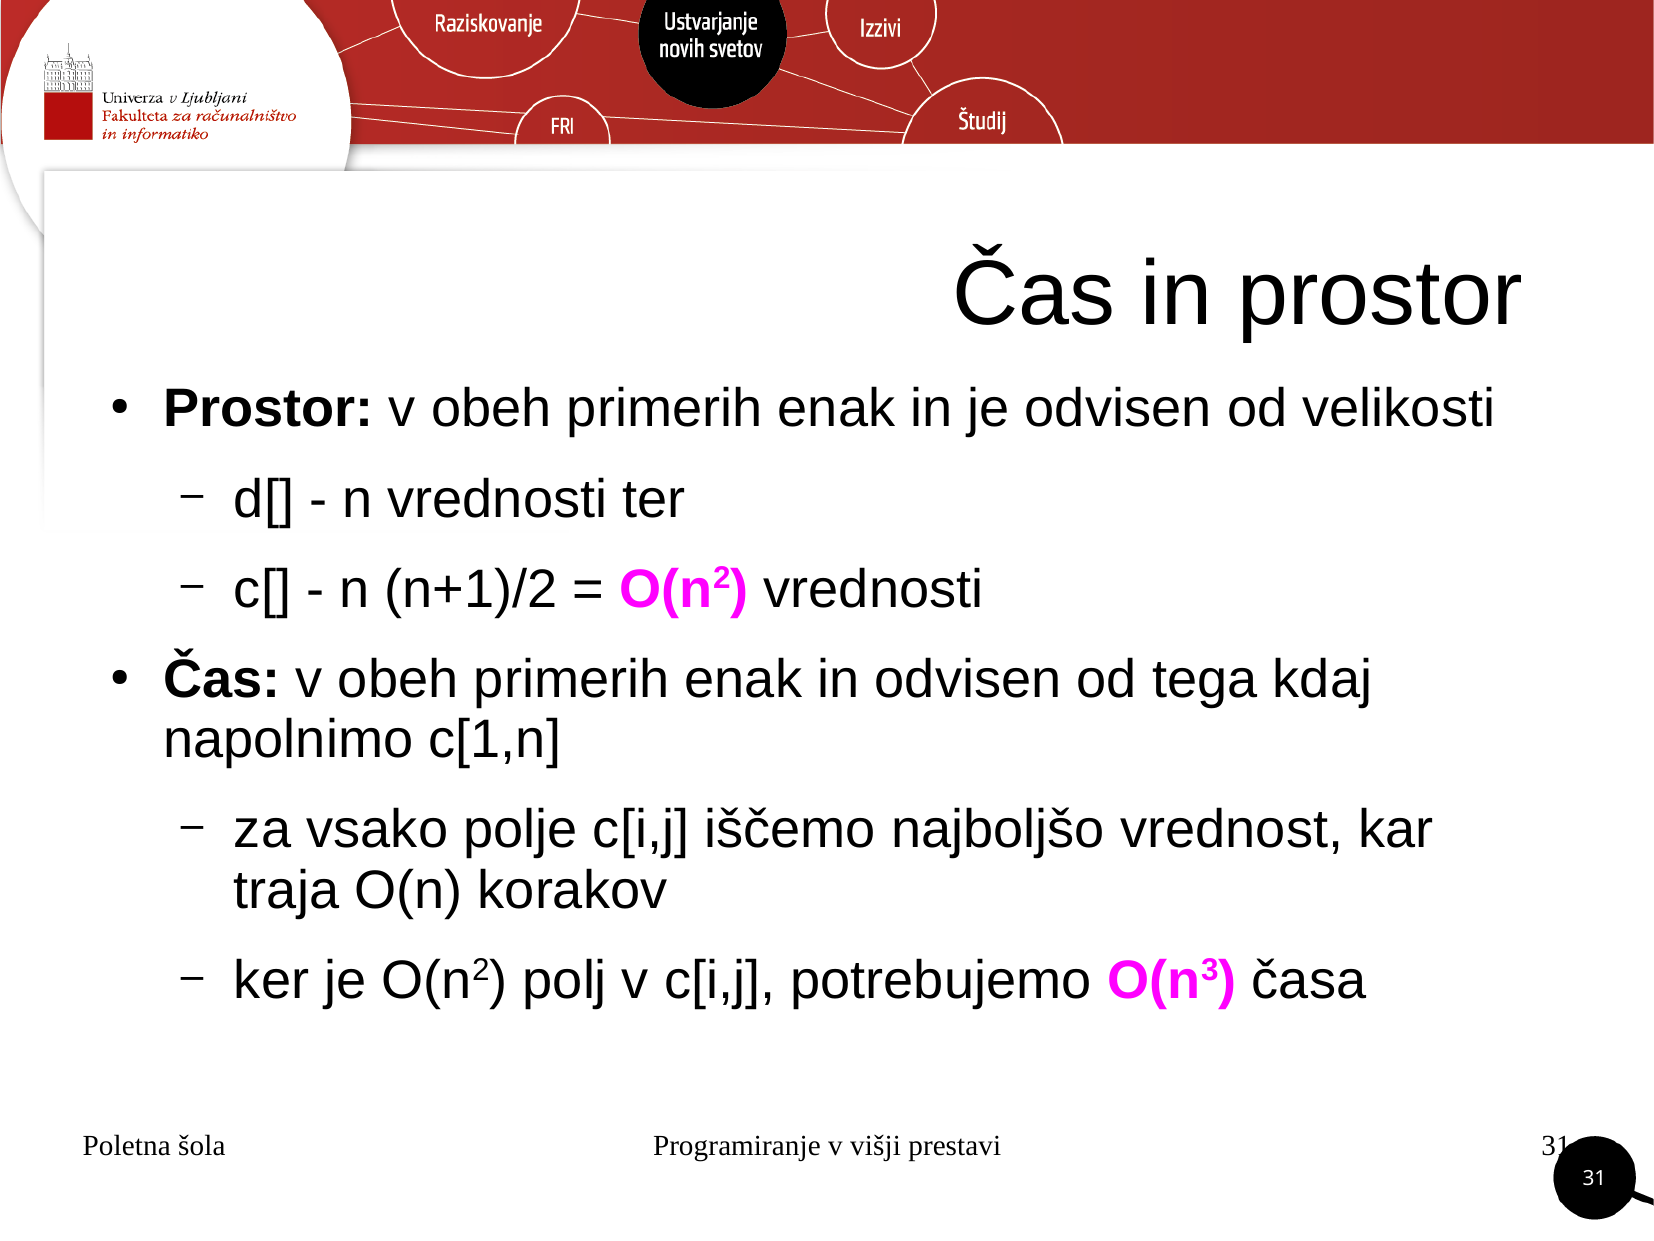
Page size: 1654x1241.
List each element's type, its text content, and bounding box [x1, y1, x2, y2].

picture [0, 0, 1654, 1241]
text_box <številka> [1553, 1145, 1636, 1212]
title Čas in prostor [35, 188, 1524, 397]
list Prostor: v obeh primerih enak in je odvisen od velikosti d[] - n vrednosti ter c[] - n (n+1)/2 = O(n2) vrednosti Čas: v obeh primerih enak in odvisen od tega kdaj napolnimo c[1,n] za vsako polje c[i,j] iščemo najboljšo vrednost, kar traja O(n) korakov ker je O(n2) polj v c[i,j], potrebujemo O(n3) časa [92, 377, 1548, 1016]
